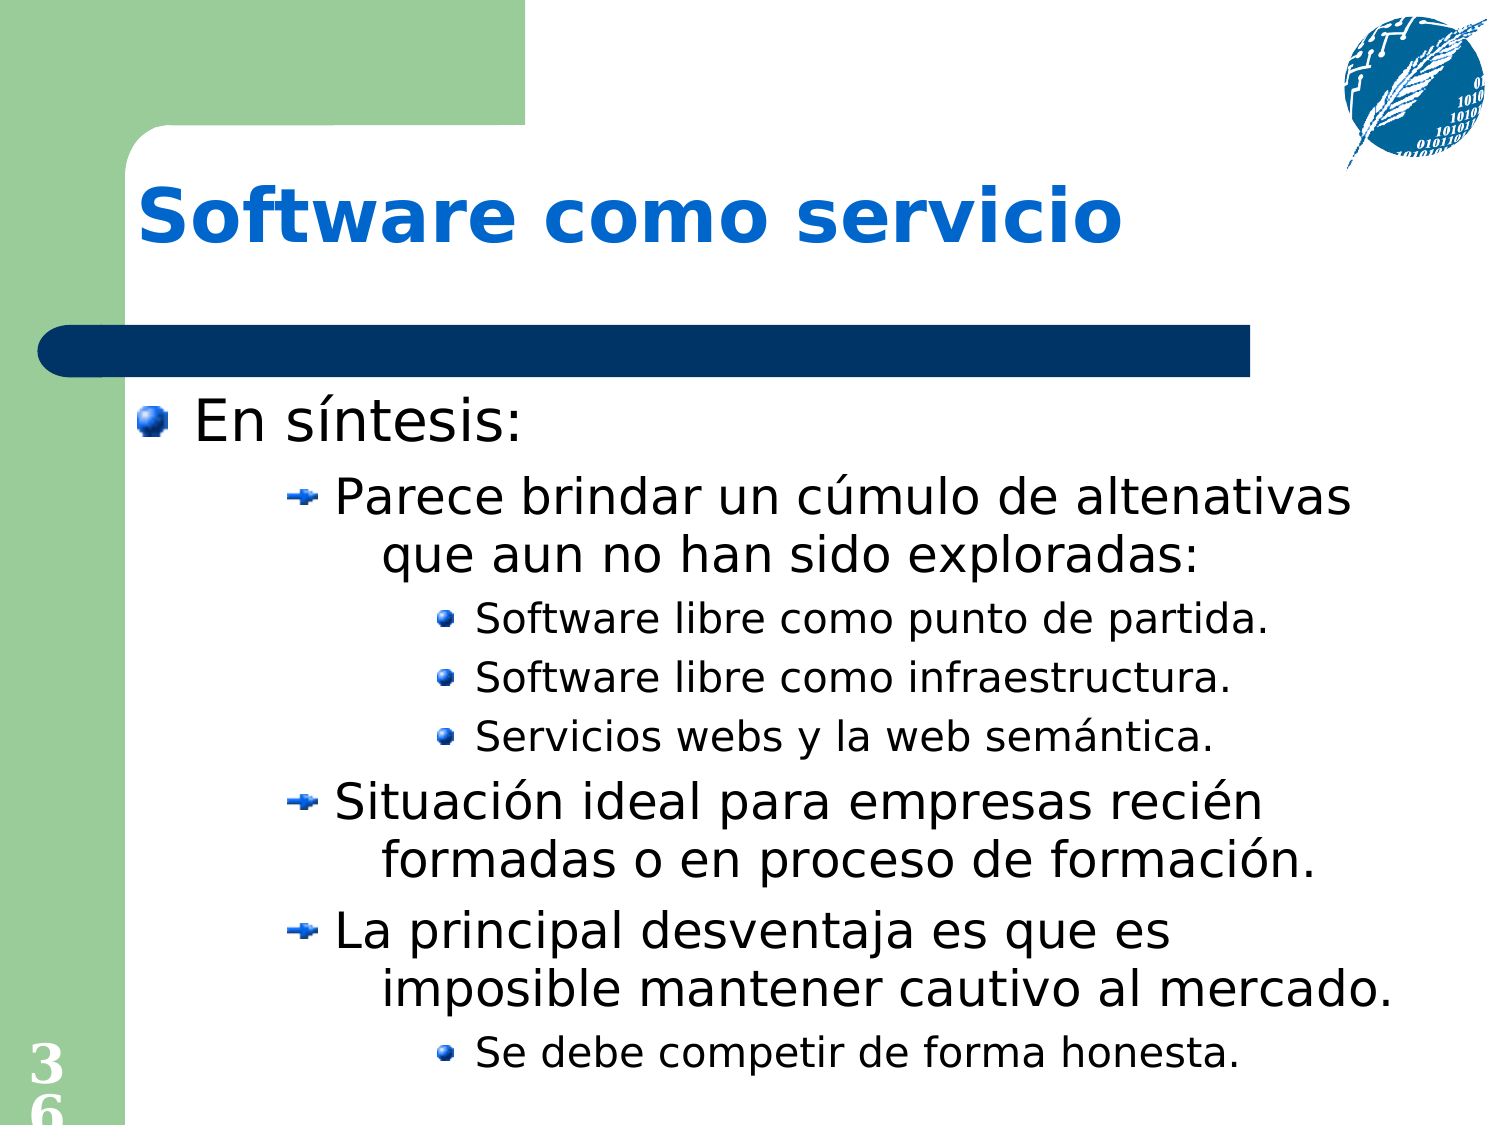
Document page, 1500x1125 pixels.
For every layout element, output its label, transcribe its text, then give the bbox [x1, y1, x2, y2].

picture [1436, 127, 1450, 136]
picture [1416, 140, 1425, 149]
picture [1341, 15, 1487, 172]
list En síntesis: Parece brindar un cúmulo de altenativas que aun no han sido exploradas: Software libre como punto de partida. Software libre como infraestructura. Servicios webs y la web semántica. Situación ideal para empresas recién formadas o en proceso de formación. La principal desventaja es que es imposible mantener cautivo al mercado. Se debe competir de forma honesta. [137, 387, 1400, 1078]
title Software como servicio [136, 136, 1414, 301]
picture [1433, 139, 1440, 147]
picture [1427, 138, 1431, 148]
